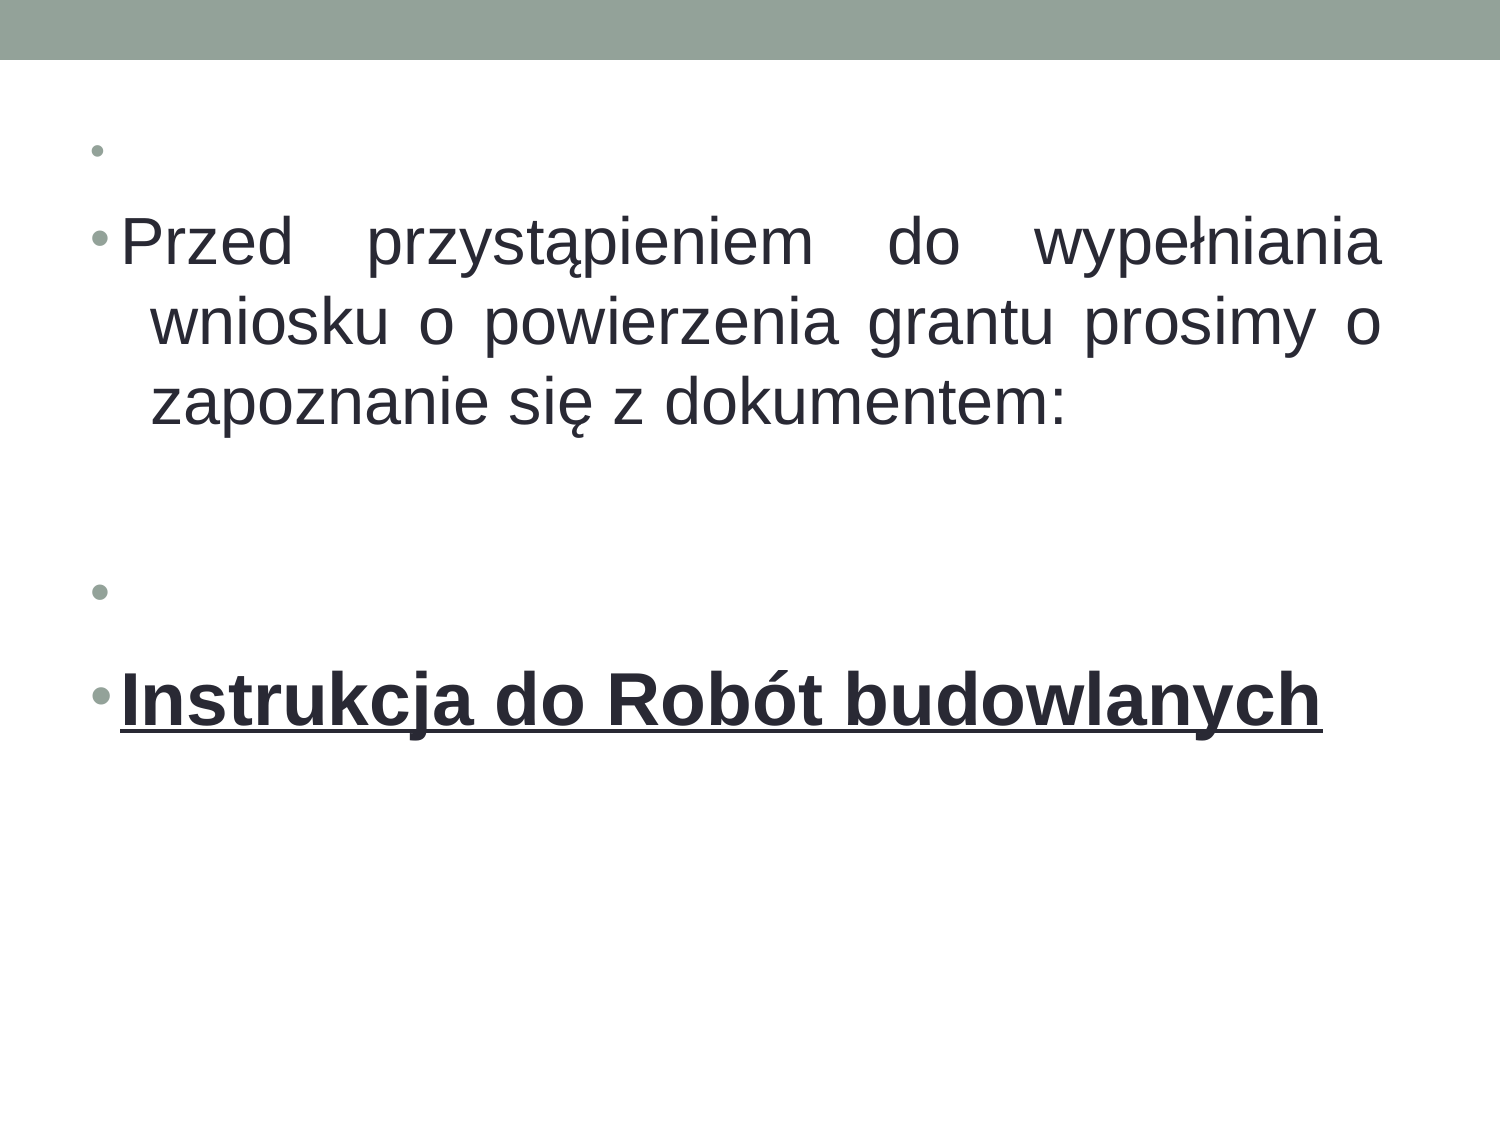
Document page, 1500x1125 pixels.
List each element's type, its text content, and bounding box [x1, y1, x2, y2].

list Przed przystąpieniem do wypełniania wniosku o powierzenia grantu prosimy o zapoznanie się z dokumentem: Instrukcja do Robót budowlanych [75, 113, 1426, 1063]
